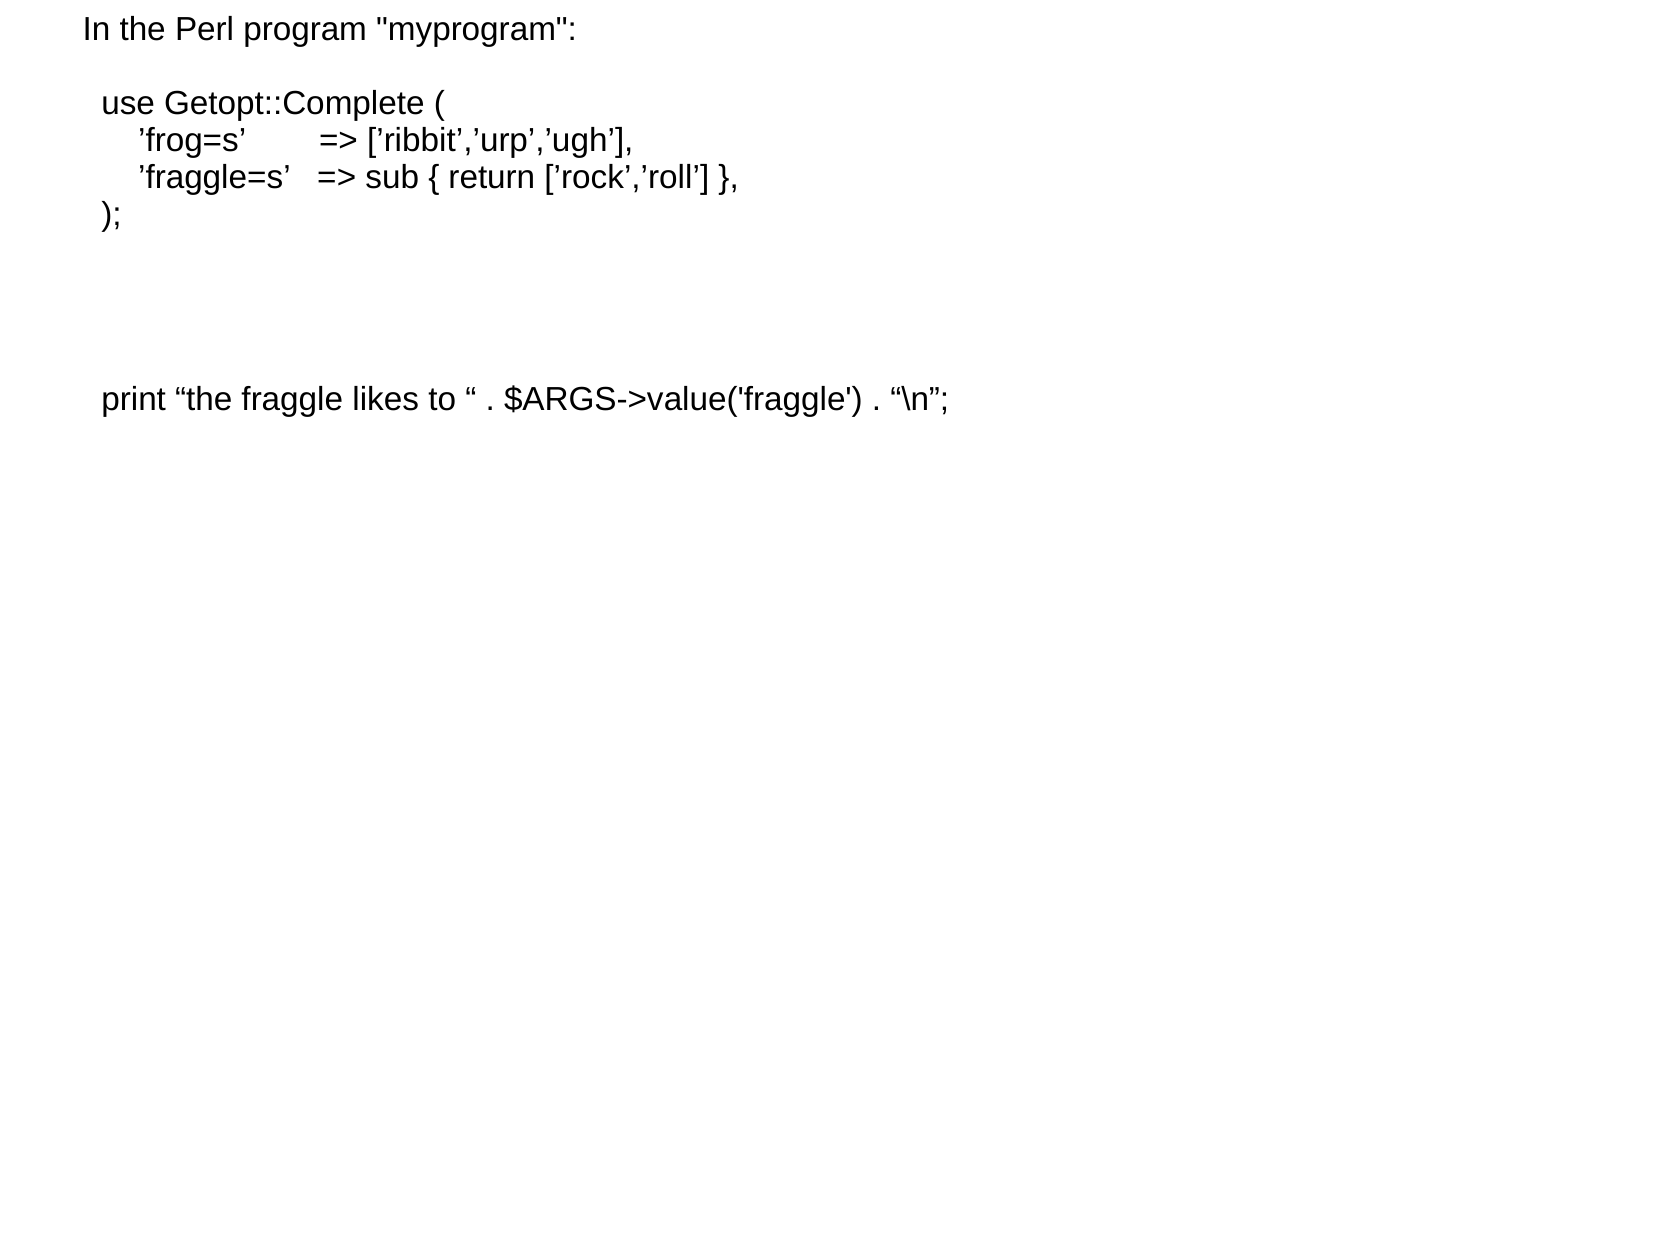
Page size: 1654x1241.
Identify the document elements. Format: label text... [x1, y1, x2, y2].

subtitle In the Perl program "myprogram": use Getopt::Complete ( ’frog=s’ => [’ribbit’,’urp’,’ugh’], ’fraggle=s’ => sub { return [’rock’,’roll’] }, ); print “the fraggle likes to “ . $ARGS->value('fraggle') . “\n”; [82, 10, 1571, 1070]
